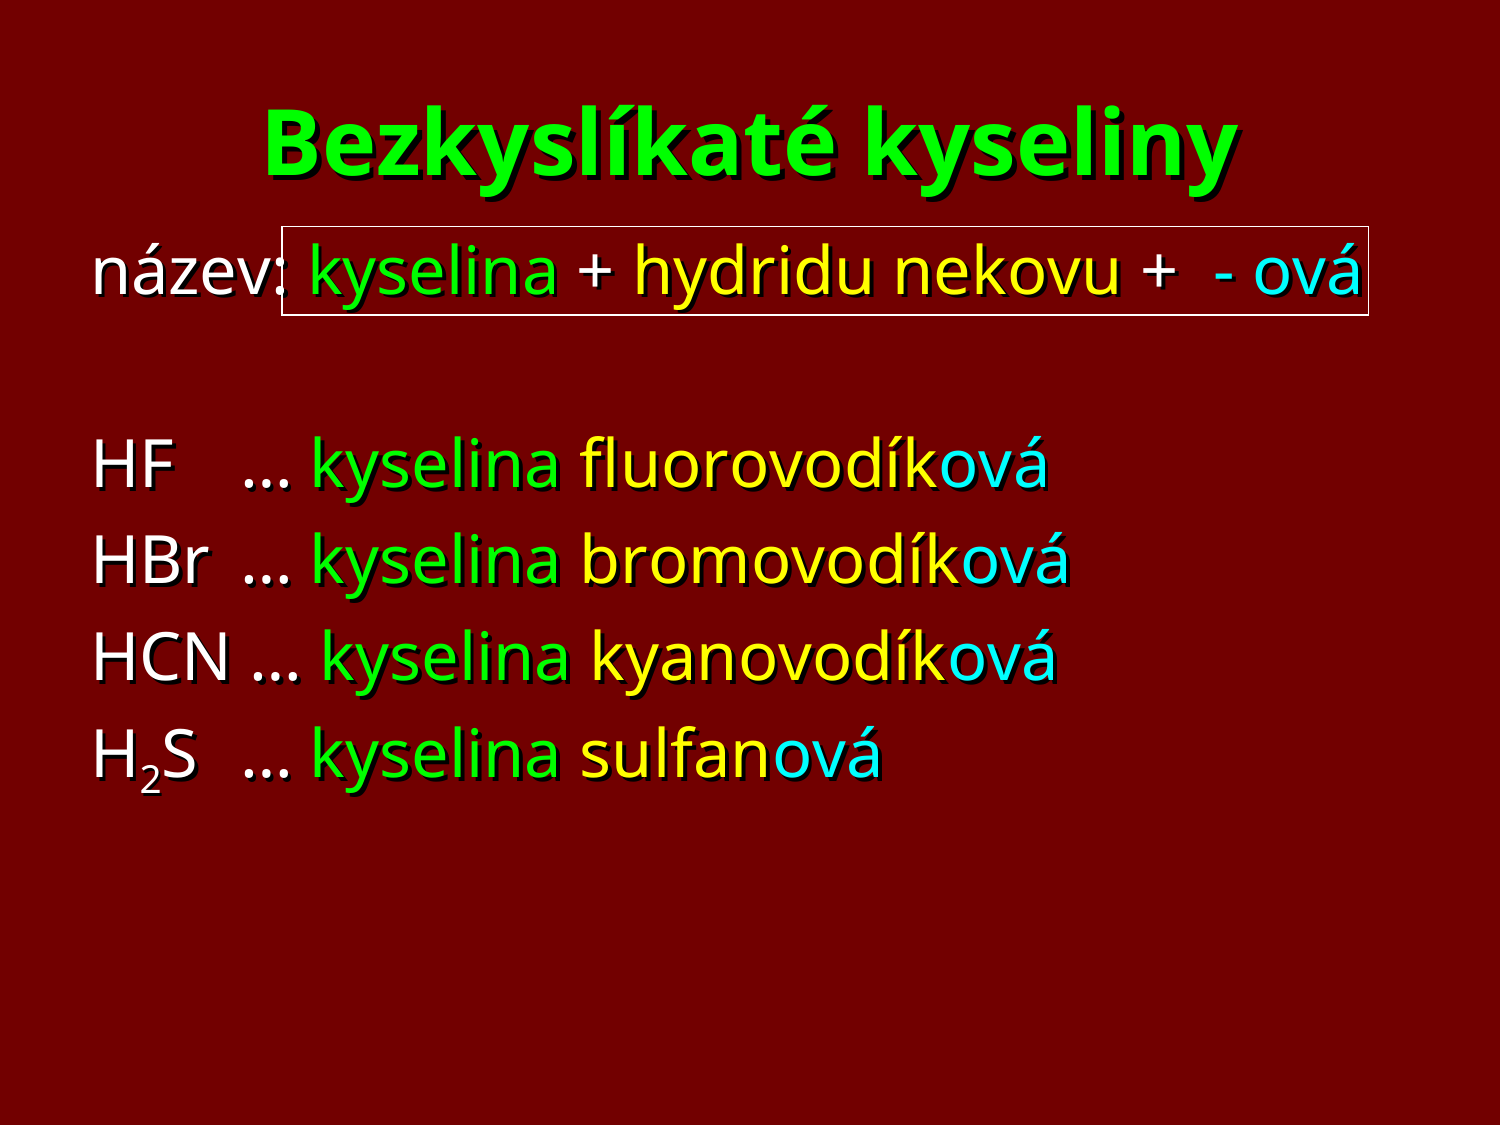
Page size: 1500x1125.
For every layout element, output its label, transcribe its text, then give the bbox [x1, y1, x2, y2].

text_box [281, 226, 1369, 316]
list název: kyselina + hydridu nekovu + - ová HF … kyselina fluorovodíková HBr … kyselina bromovodíková HCN … kyselina kyanovodíková H2S … kyselina sulfanová [75, 219, 1426, 1000]
title Bezkyslíkaté kyseliny [75, 45, 1426, 219]
